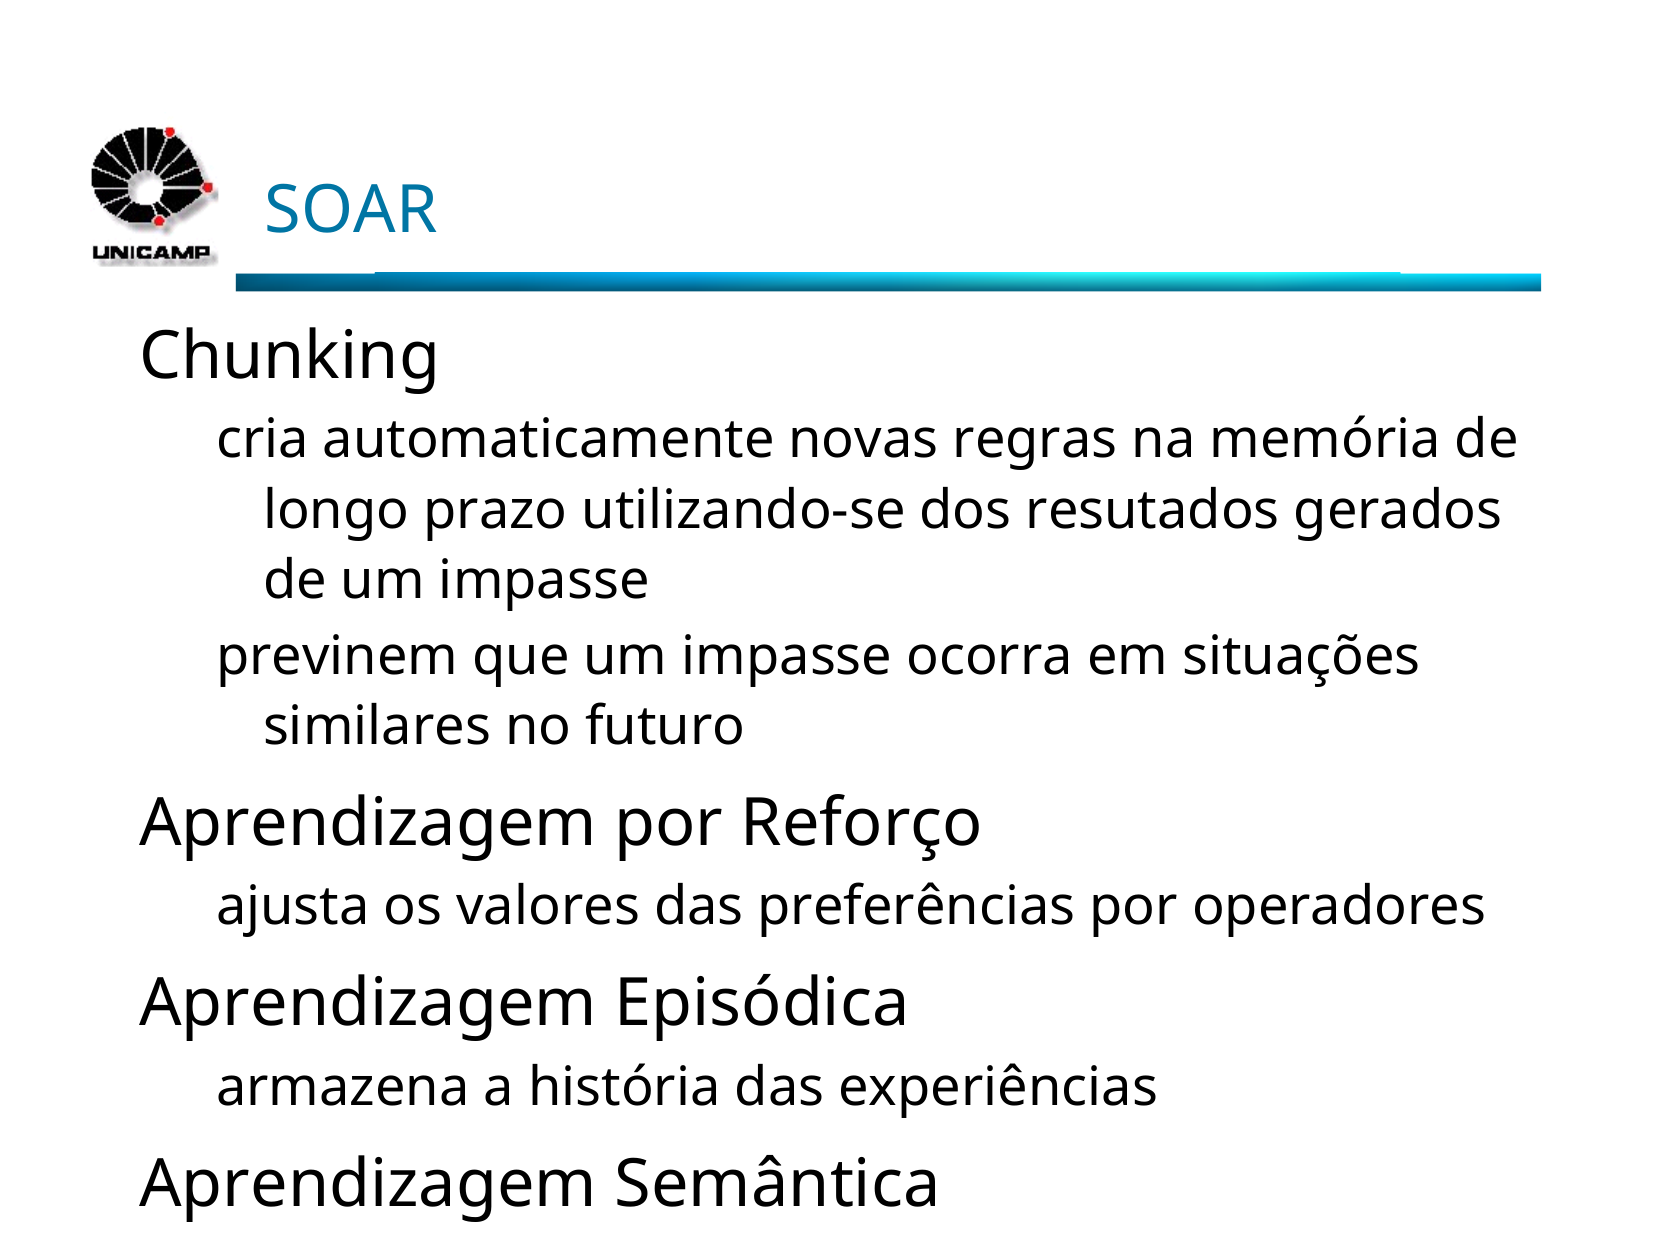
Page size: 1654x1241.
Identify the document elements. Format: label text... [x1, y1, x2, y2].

title SOAR [264, 42, 1534, 250]
picture [125, 272, 1654, 295]
list Chunking cria automaticamente novas regras na memória de longo prazo utilizando-se dos resutados gerados de um impasse previnem que um impasse ocorra em situações similares no futuro Aprendizagem por Reforço ajusta os valores das preferências por operadores Aprendizagem Episódica armazena a história das experiências Aprendizagem Semântica captura asserções declarativas mais abstratas [121, 309, 1534, 1201]
